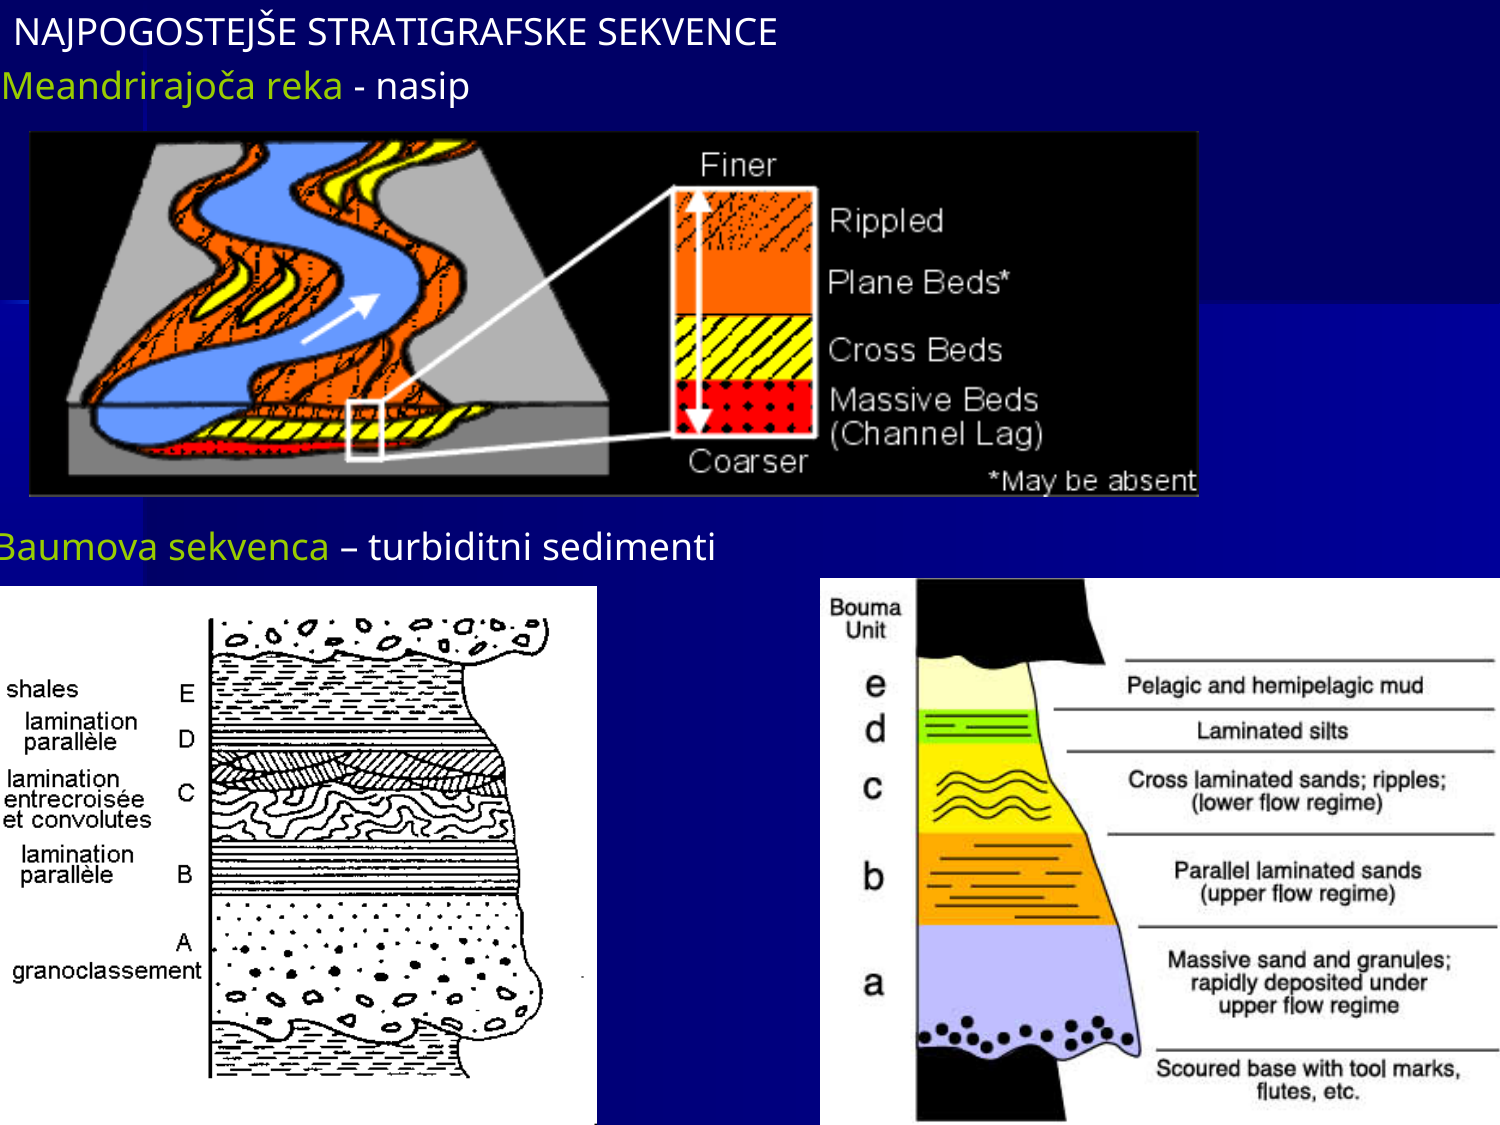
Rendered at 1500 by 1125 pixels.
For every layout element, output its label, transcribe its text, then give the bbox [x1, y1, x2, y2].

text_box Meandrirajoča reka - nasip [0, 54, 486, 116]
text_box NAJPOGOSTEJŠE STRATIGRAFSKE SEKVENCE [0, 0, 794, 61]
picture [0, 586, 597, 1125]
picture [820, 578, 1500, 1125]
text_box Baumova sekvenca – turbiditni sedimenti [0, 515, 732, 576]
picture [29, 131, 1199, 497]
